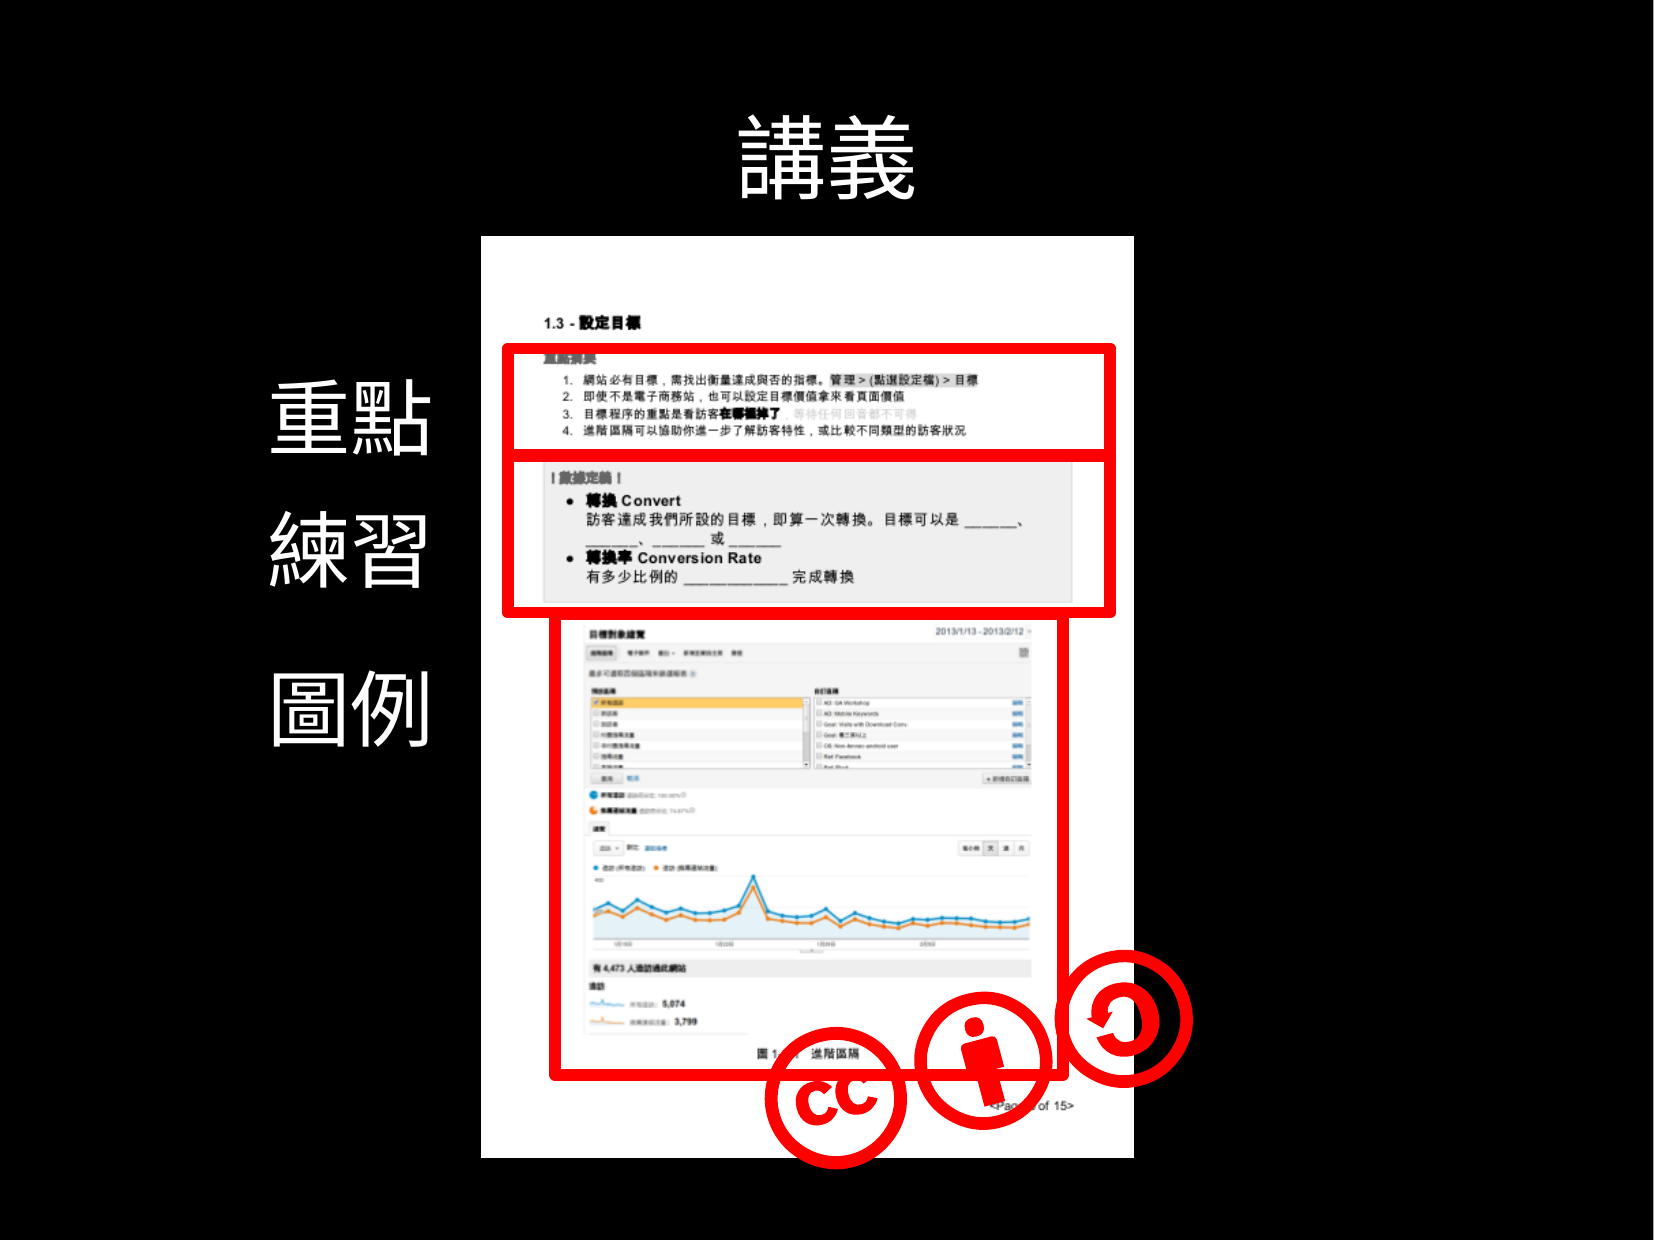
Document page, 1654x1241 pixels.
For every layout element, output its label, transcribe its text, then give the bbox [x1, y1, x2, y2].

picture [514, 354, 1104, 449]
text_box [1086, 982, 1160, 1057]
picture [778, 1081, 894, 1156]
text_box [914, 991, 1053, 1069]
text_box [964, 1017, 985, 1037]
text_box [1069, 949, 1193, 1088]
picture [876, 1063, 1134, 1158]
text_box [917, 1081, 1050, 1130]
picture [561, 620, 1057, 1069]
picture [514, 462, 1104, 607]
text_box 練習 [252, 477, 449, 591]
picture [931, 1081, 1035, 1117]
text_box 圖例 [252, 636, 449, 749]
text_box [764, 1081, 907, 1170]
title 講義 [82, 49, 1571, 257]
picture [927, 1005, 1039, 1069]
picture [1069, 963, 1134, 1075]
text_box 重點 [252, 345, 449, 458]
text_box [977, 1081, 1006, 1107]
picture [787, 1040, 885, 1069]
text_box [960, 1036, 1005, 1069]
text_box [795, 1081, 838, 1126]
picture [481, 236, 1134, 1158]
text_box [835, 1081, 878, 1115]
text_box [771, 1026, 901, 1069]
